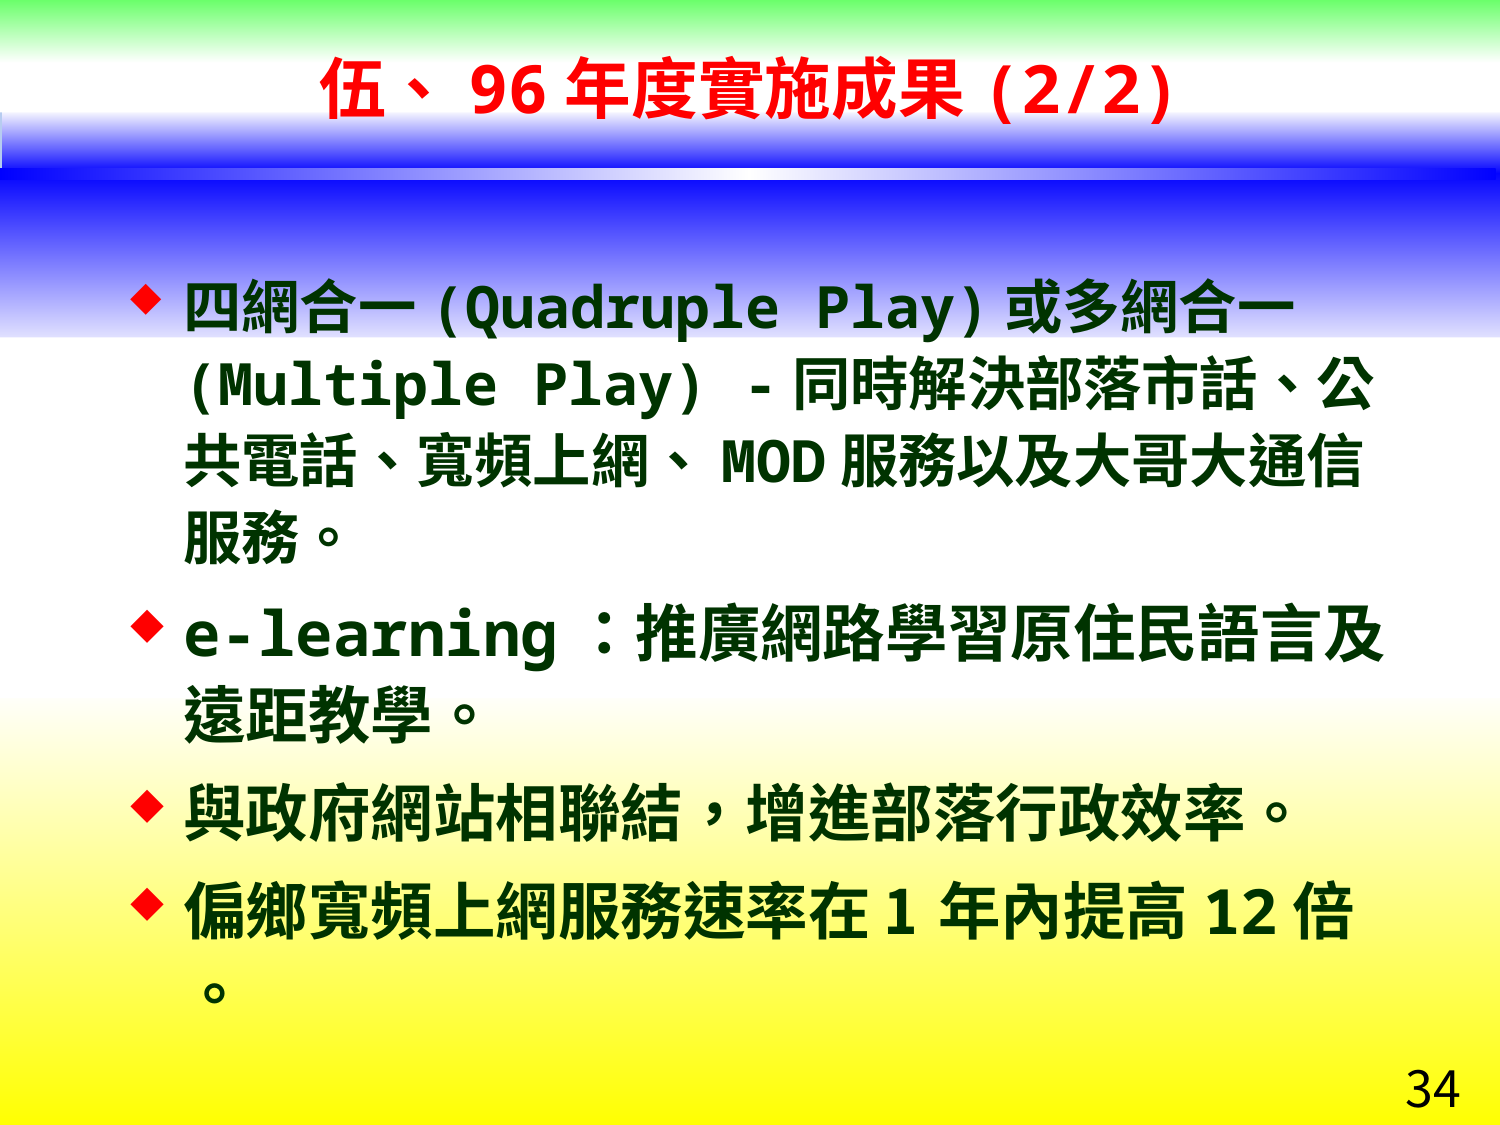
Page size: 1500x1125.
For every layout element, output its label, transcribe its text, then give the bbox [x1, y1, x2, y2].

title 伍、96年度實施成果(2/2) [0, 0, 1500, 173]
list 四網合一(Quadruple Play)或多網合一(Multiple Play) -同時解決部落市話、公共電話、寬頻上網、MOD服務以及大哥大通信服務。 e-learning：推廣網路學習原住民語言及遠距教學。 與政府網站相聯結，增進部落行政效率。 偏鄉寬頻上網服務速率在1年內提高12倍。 [112, 255, 1412, 988]
